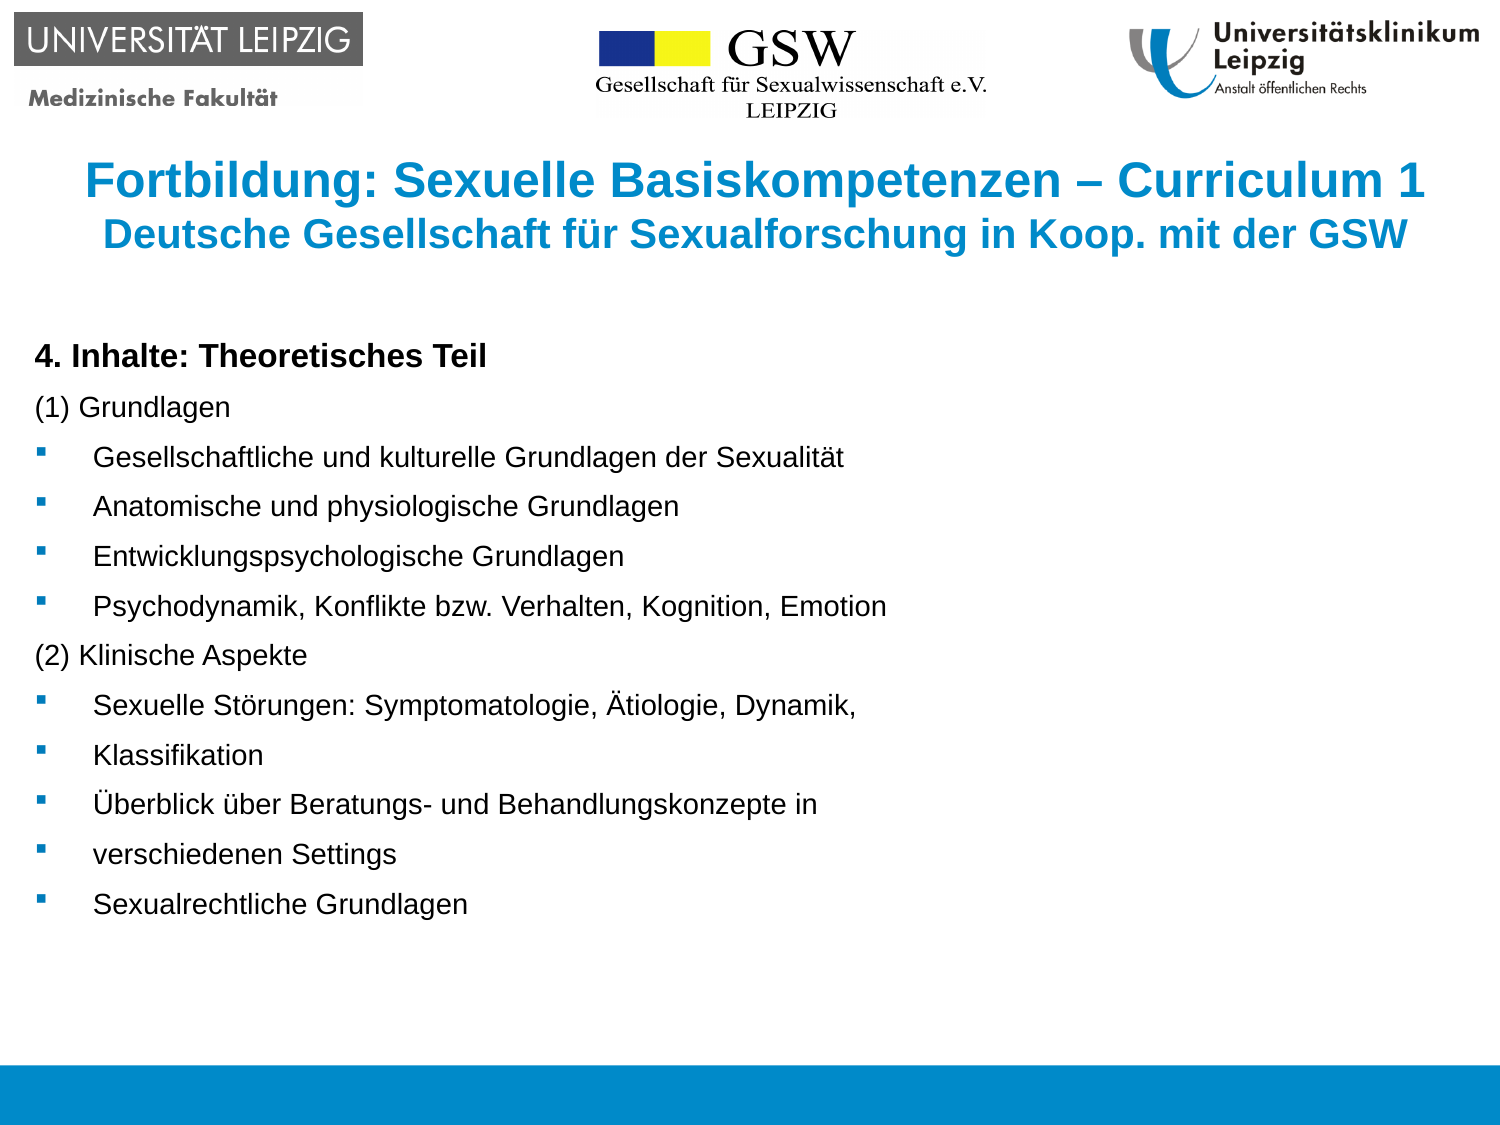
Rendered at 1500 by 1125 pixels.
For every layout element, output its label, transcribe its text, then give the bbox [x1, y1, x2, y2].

picture [596, 30, 986, 118]
title Fortbildung: Sexuelle Basiskompetenzen – Curriculum 1 Deutsche Gesellschaft für Sexualforschung in Koop. mit der GSW [64, 125, 1447, 279]
list 4. Inhalte: Theoretisches Teil (1) Grundlagen Gesellschaftliche und kulturelle Grundlagen der Sexualität Anatomische und physiologische Grundlagen Entwicklungspsychologische Grundlagen Psychodynamik, Konflikte bzw. Verhalten, Kognition, Emotion (2) Klinische Aspekte Sexuelle Störungen: Symptomatologie, Ätiologie, Dynamik, Klassifikation Überblick über Beratungs- und Behandlungskonzepte in verschiedenen Settings Sexualrechtliche Grundlagen [19, 326, 1470, 1041]
picture [1126, 18, 1481, 101]
picture [14, 12, 363, 106]
